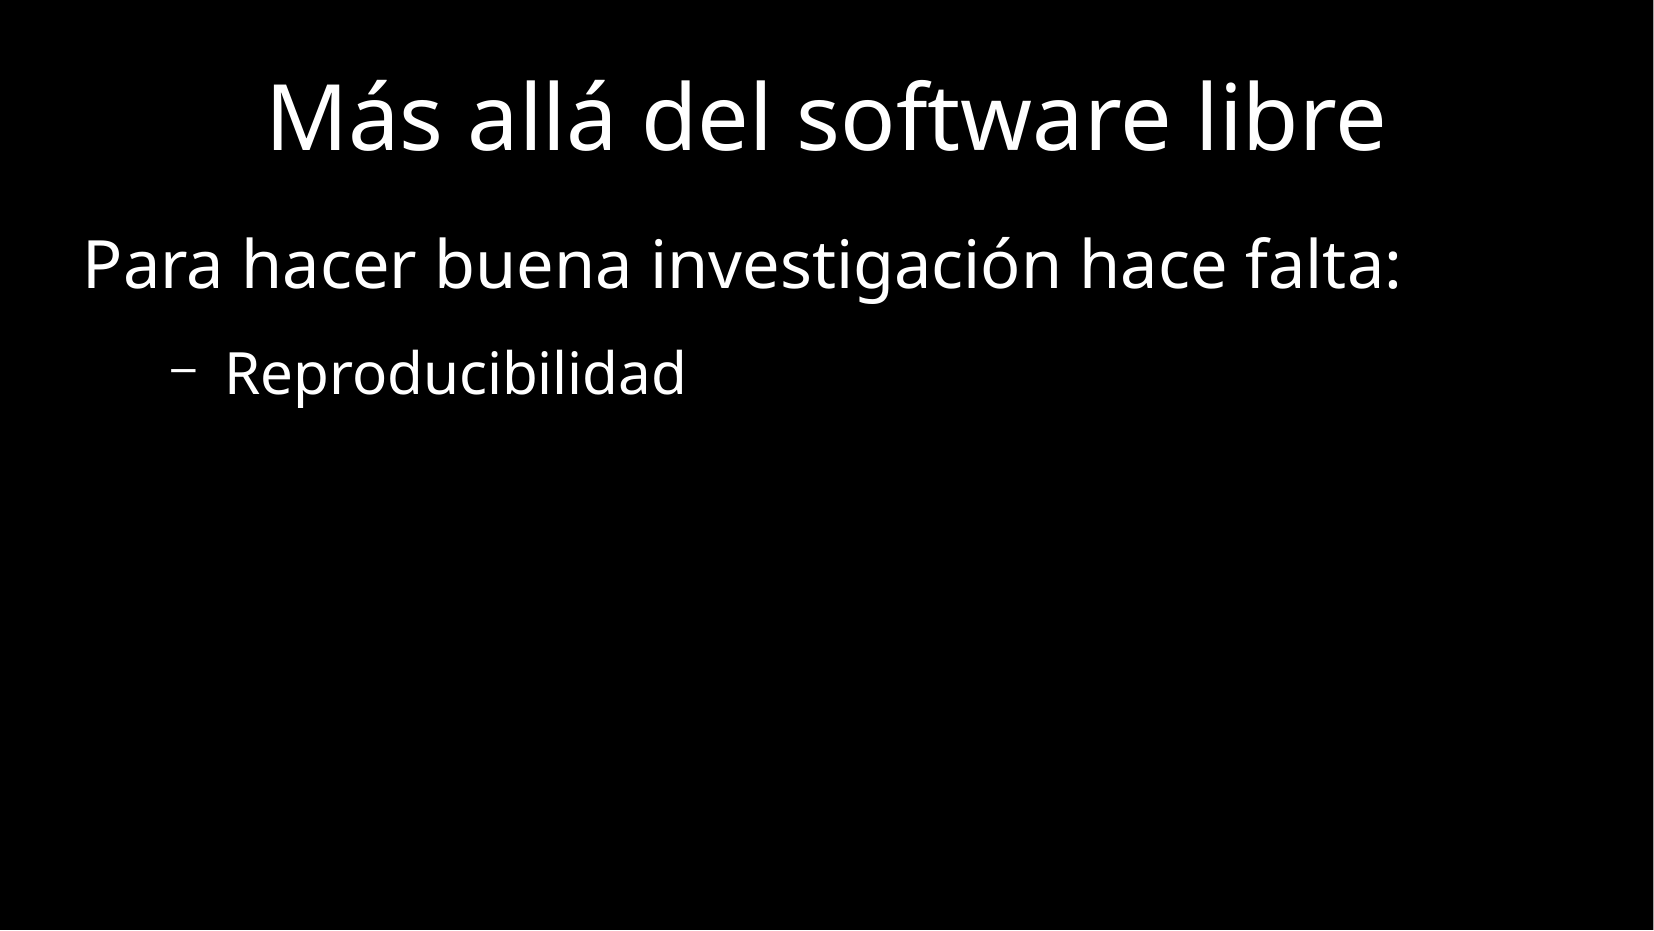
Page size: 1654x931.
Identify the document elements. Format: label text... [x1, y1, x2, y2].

title Más allá del software libre [82, 37, 1571, 193]
list Para hacer buena investigación hace falta: Reproducibilidad [82, 217, 1571, 758]
